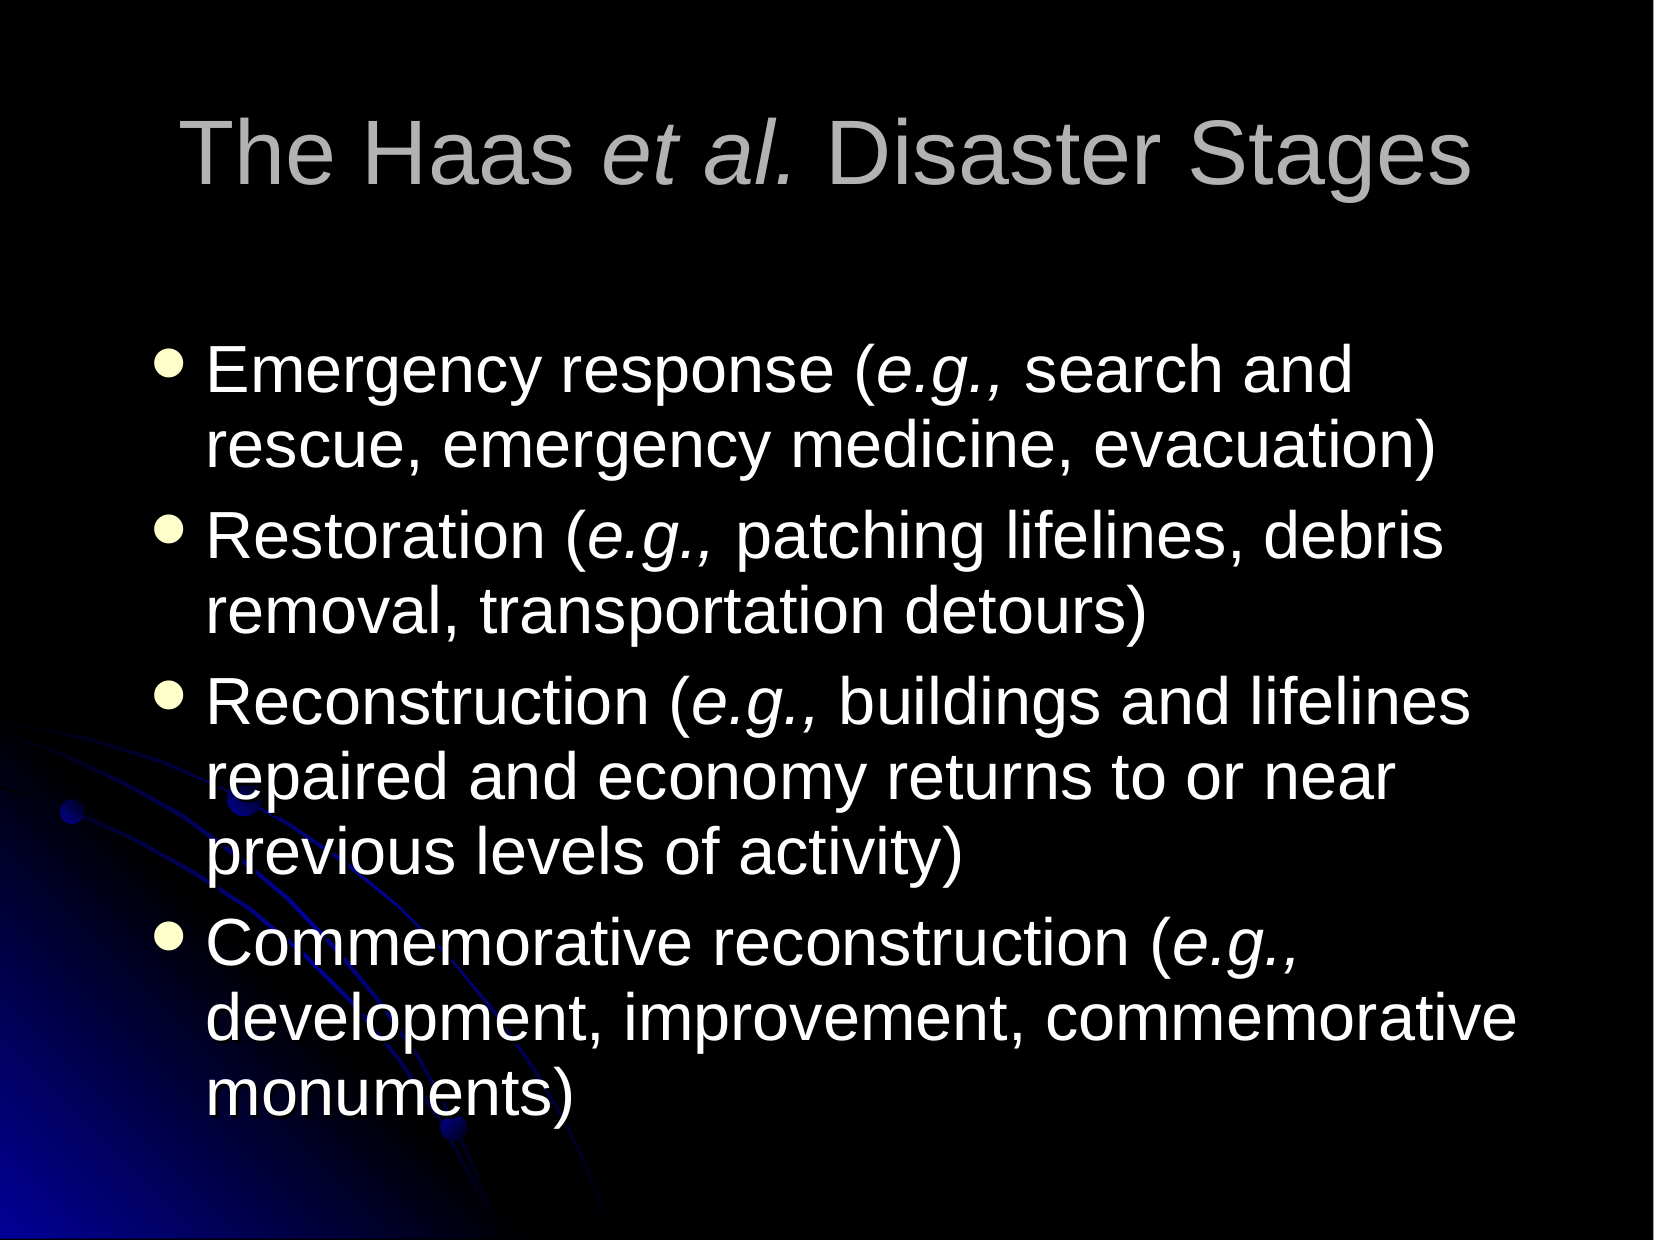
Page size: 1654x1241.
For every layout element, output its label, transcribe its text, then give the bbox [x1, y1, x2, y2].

list Emergency response (e.g., search and rescue, emergency medicine, evacuation) Restoration (e.g., patching lifelines, debris removal, transportation detours) Reconstruction (e.g., buildings and lifelines repaired and economy returns to or near previous levels of activity) Commemorative reconstruction (e.g., development, improvement, commemorative monuments) [150, 240, 1531, 1241]
title The Haas et al. Disaster Stages [82, 50, 1571, 256]
